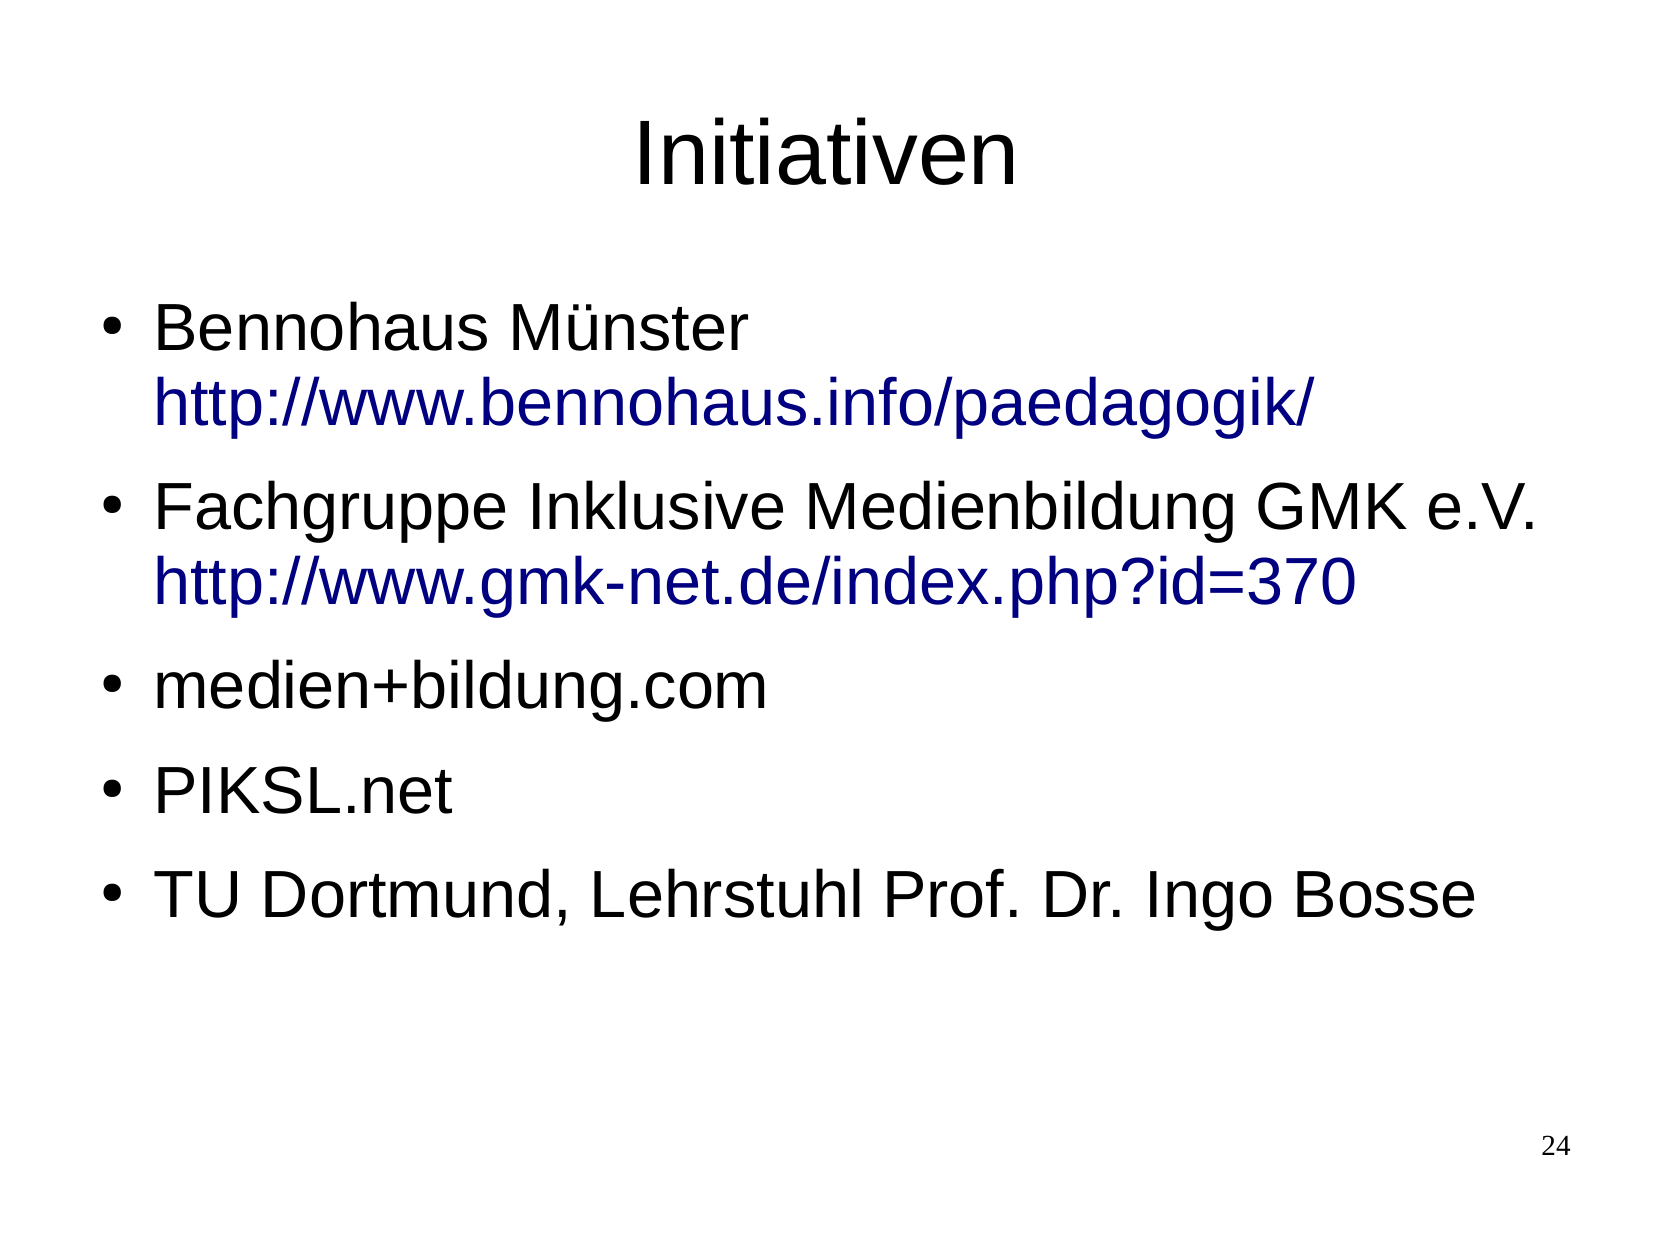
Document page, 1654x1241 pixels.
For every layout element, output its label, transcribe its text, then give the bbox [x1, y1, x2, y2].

title Initiativen [82, 49, 1571, 257]
list Bennohaus Münster http://www.bennohaus.info/paedagogik/ Fachgruppe Inklusive Medienbildung GMK e.V. http://www.gmk-net.de/index.php?id=370 medien+bildung.com PIKSL.net TU Dortmund, Lehrstuhl Prof. Dr. Ingo Bosse [82, 290, 1571, 1010]
